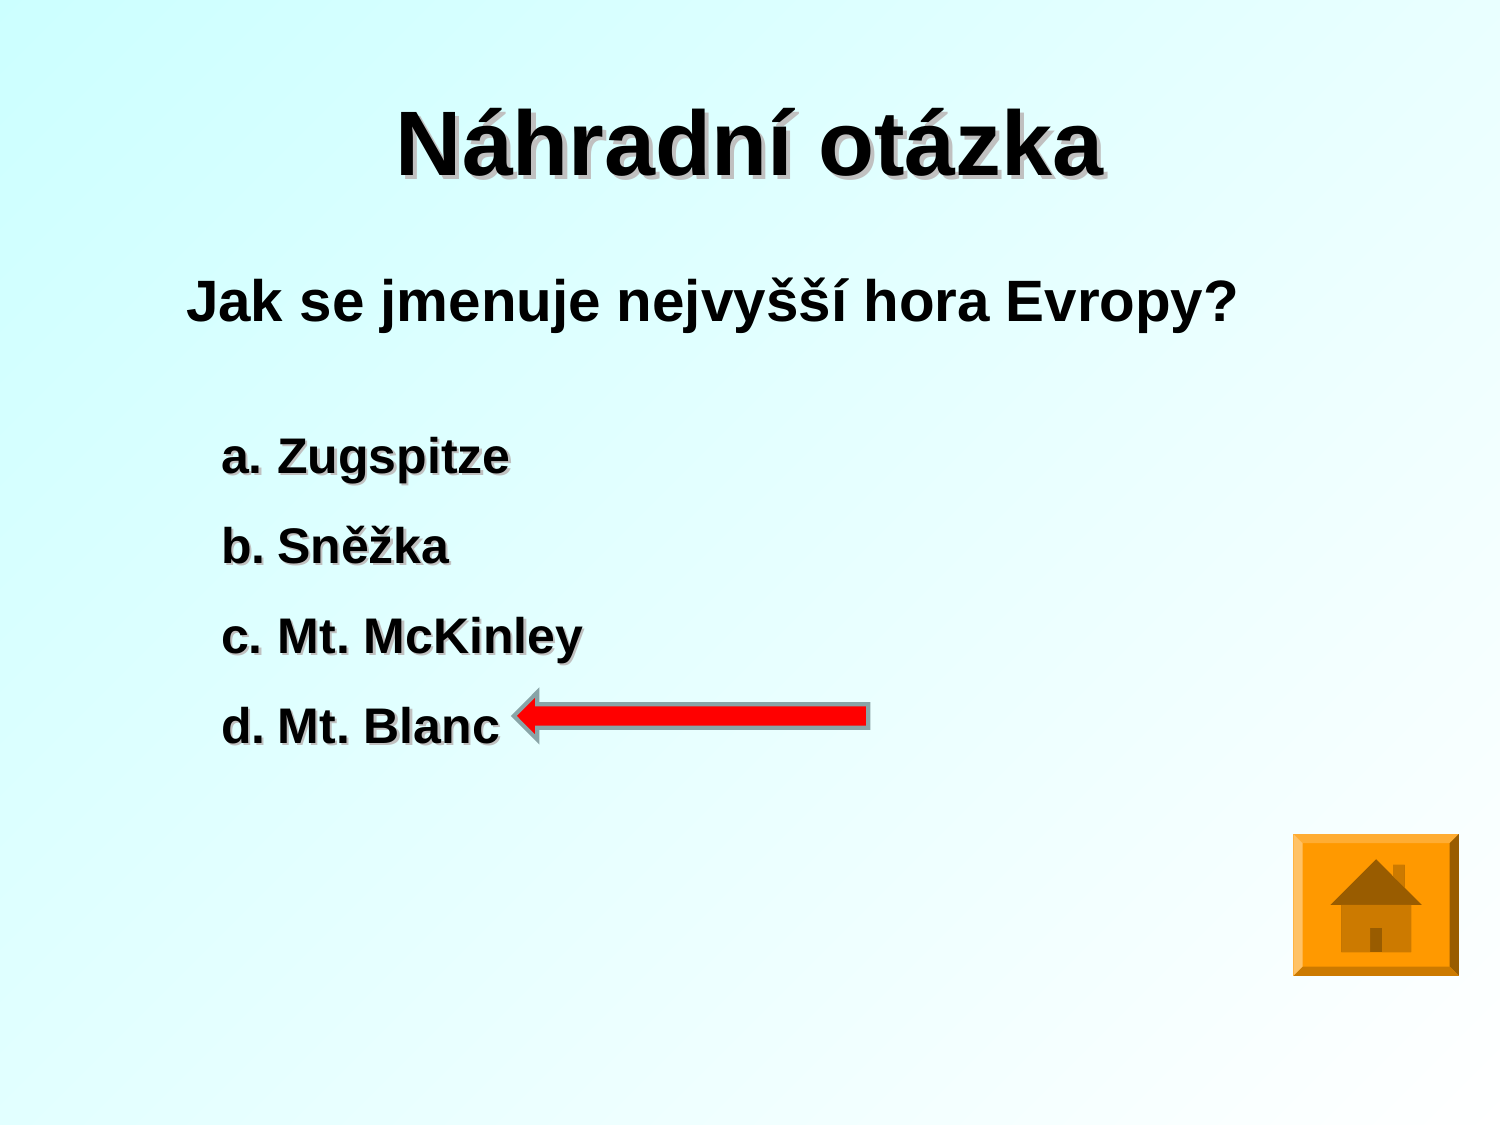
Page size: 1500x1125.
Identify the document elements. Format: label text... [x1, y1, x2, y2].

title Náhradní otázka [75, 45, 1426, 233]
text_box Zugspitze Sněžka Mt. McKinley Mt. Blanc [206, 385, 821, 761]
text_box [513, 692, 869, 740]
list Jak se jmenuje nejvyšší hora Evropy? [171, 255, 1294, 351]
text_box [1295, 834, 1459, 976]
